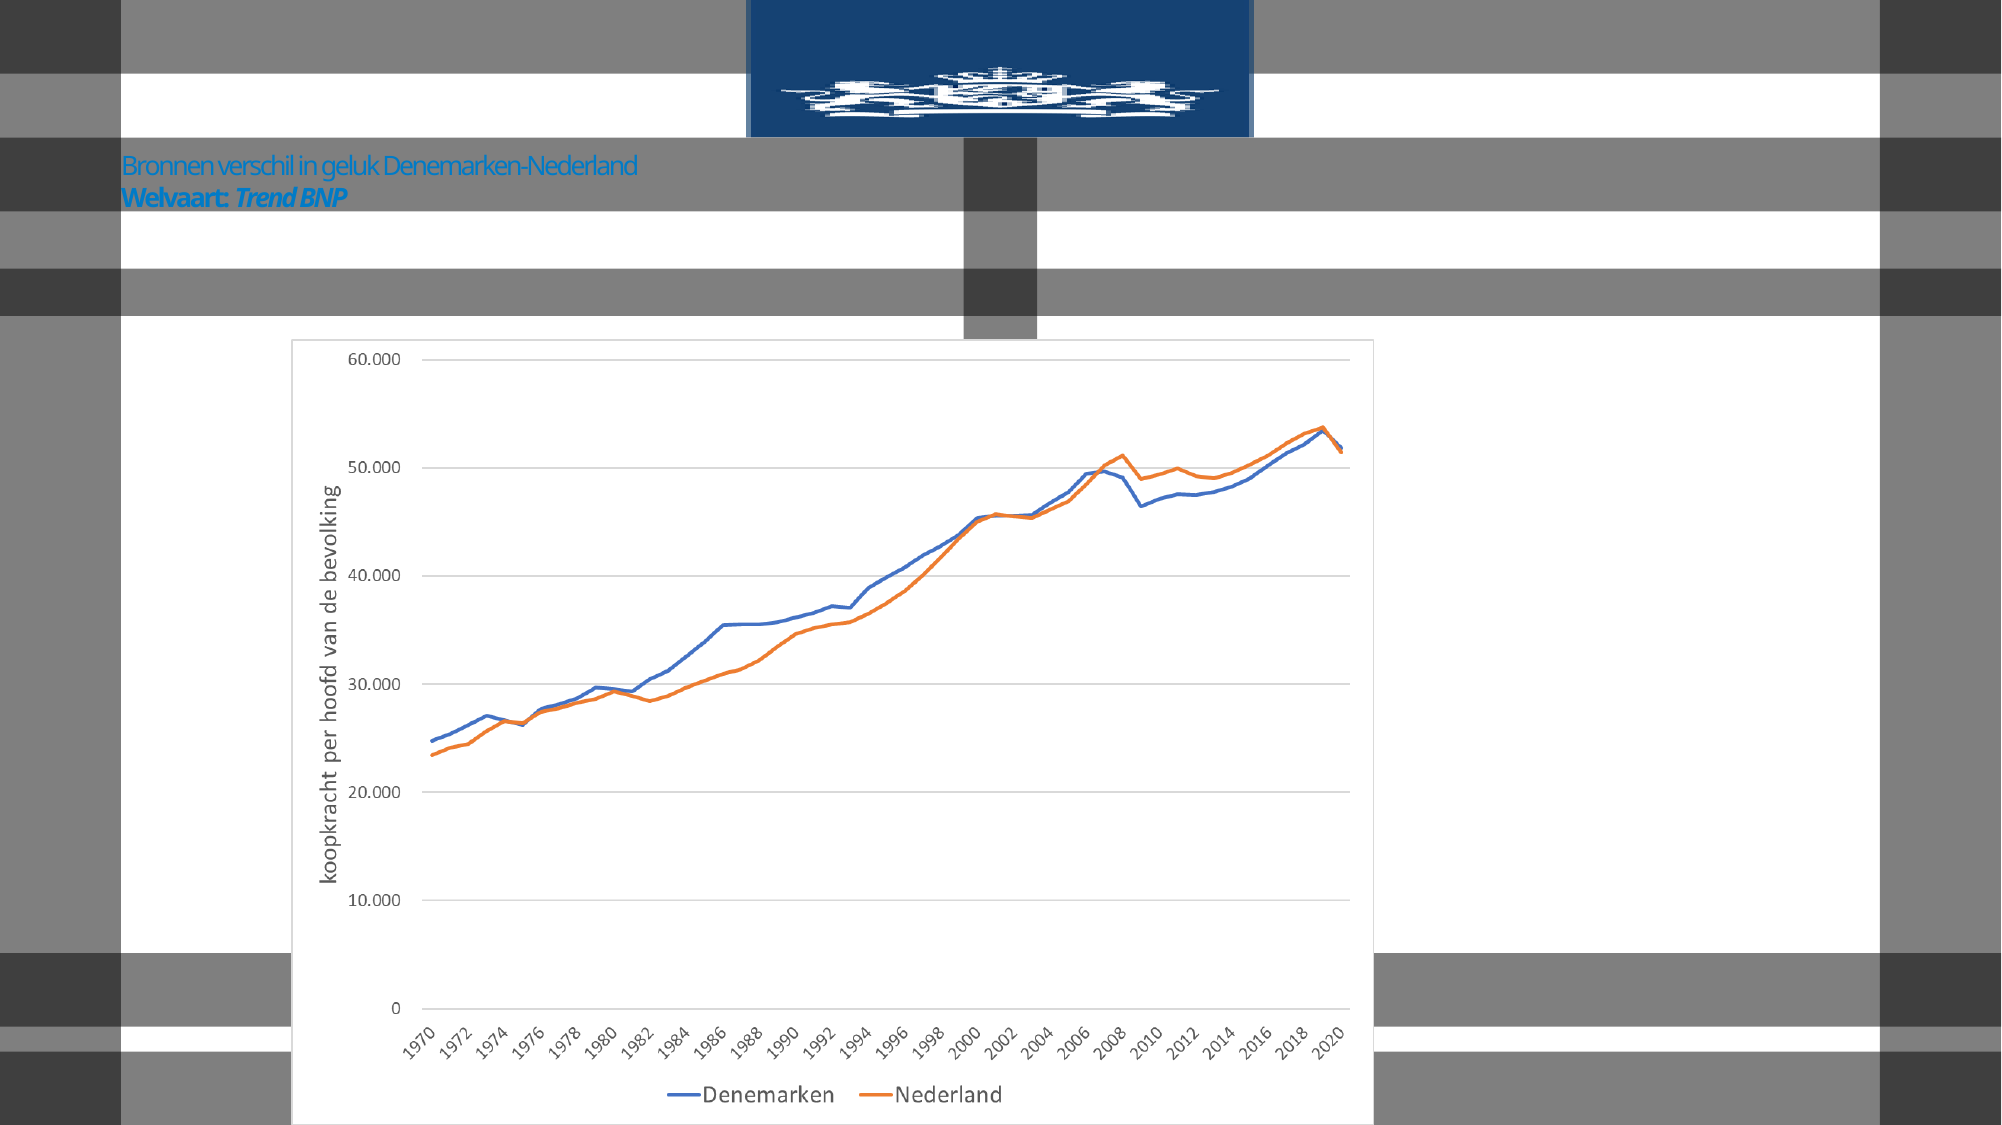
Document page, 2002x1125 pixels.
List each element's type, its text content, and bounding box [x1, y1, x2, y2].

picture [291, 339, 1374, 1125]
title Bronnen verschil in geluk Denemarken-Nederland Welvaart: Trend BNP [121, 149, 1880, 215]
